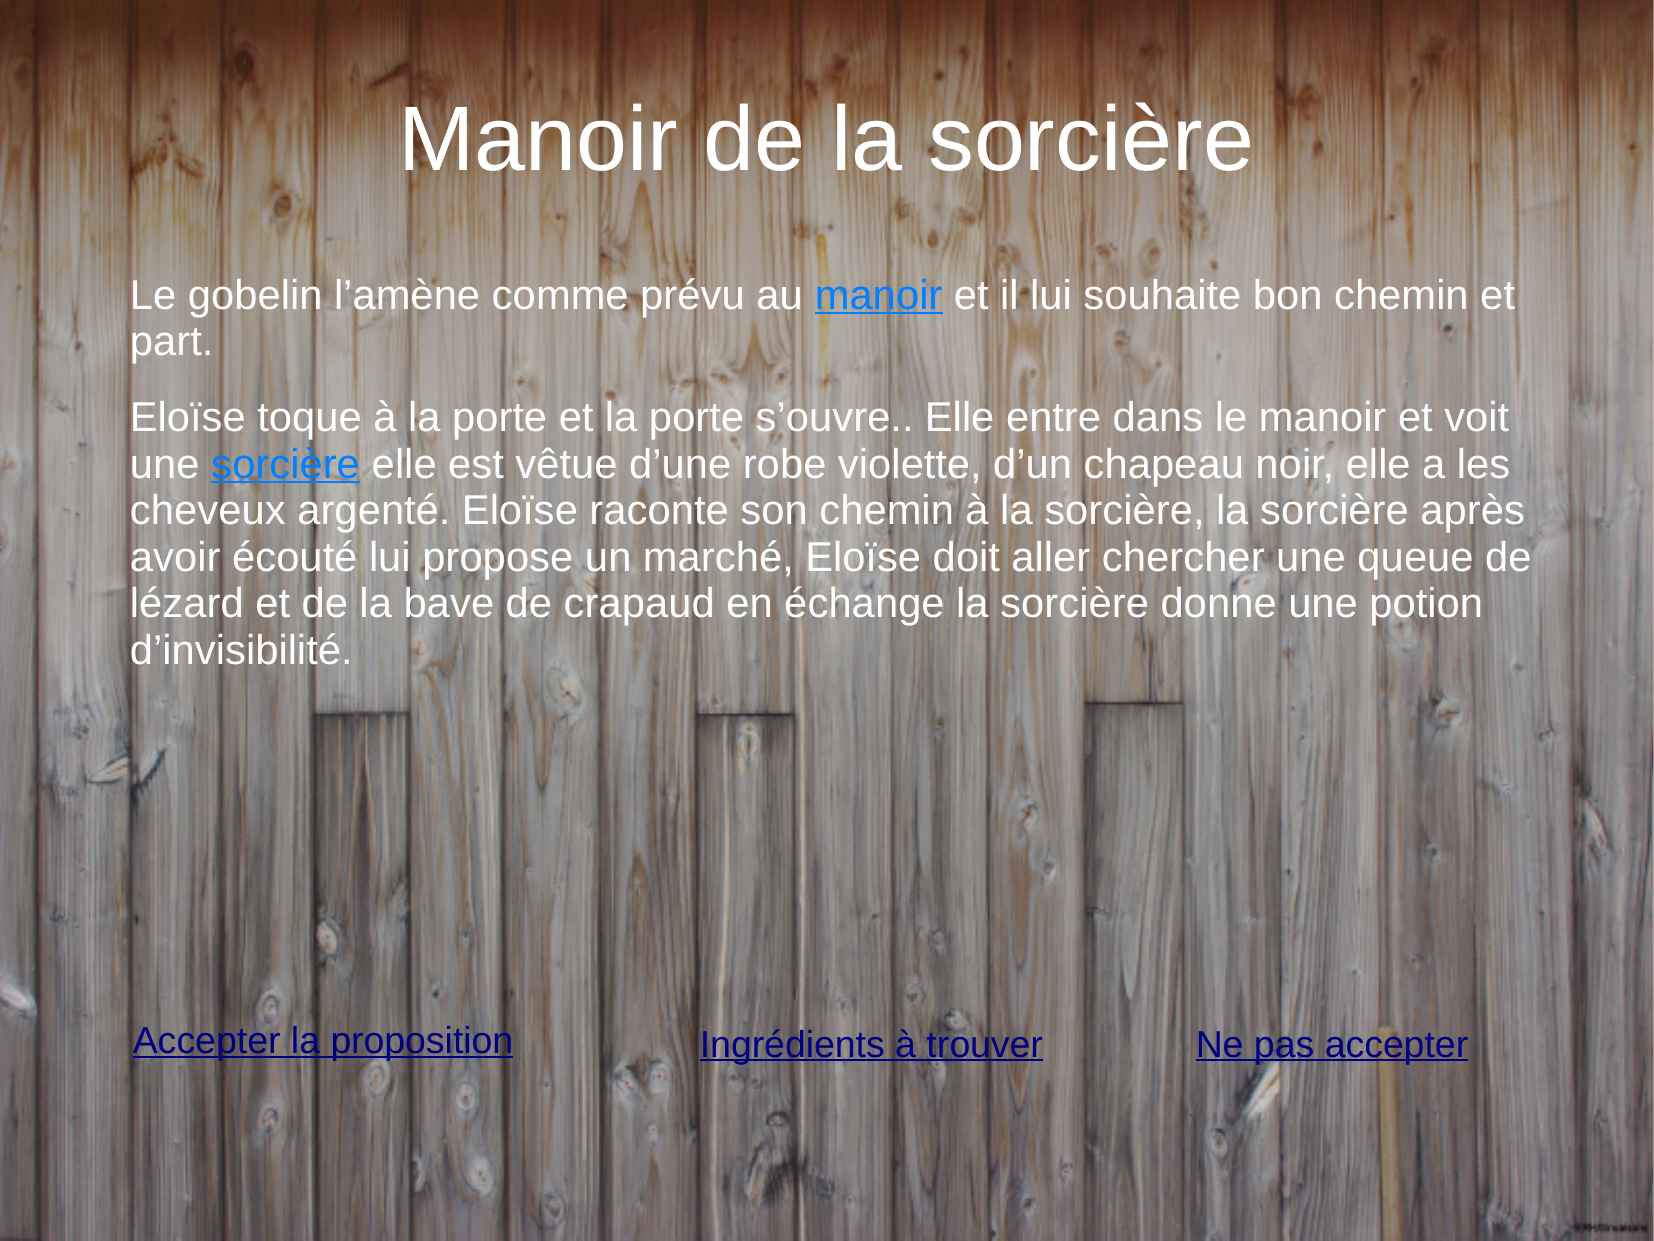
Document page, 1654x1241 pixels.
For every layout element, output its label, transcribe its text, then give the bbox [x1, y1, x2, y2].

list Le gobelin l’amène comme prévu au manoir et il lui souhaite bon chemin et part. Eloïse toque à la porte et la porte s’ouvre.. Elle entre dans le manoir et voit une sorcière elle est vêtue d’une robe violette, d’un chapeau noir, elle a les cheveux argenté. Eloïse raconte son chemin à la sorcière, la sorcière après avoir écouté lui propose un marché, Eloïse doit aller chercher une queue de lézard et de la bave de crapaud en échange la sorcière donne une potion d’invisibilité. [59, 271, 1548, 991]
text_box Ne pas accepter [1181, 1015, 1571, 1073]
text_box Accepter la proposition [118, 1012, 556, 1087]
picture [0, 0, 1654, 1241]
text_box Ingrédients à trouver [685, 1015, 1075, 1073]
title Manoir de la sorcière [82, 35, 1571, 243]
